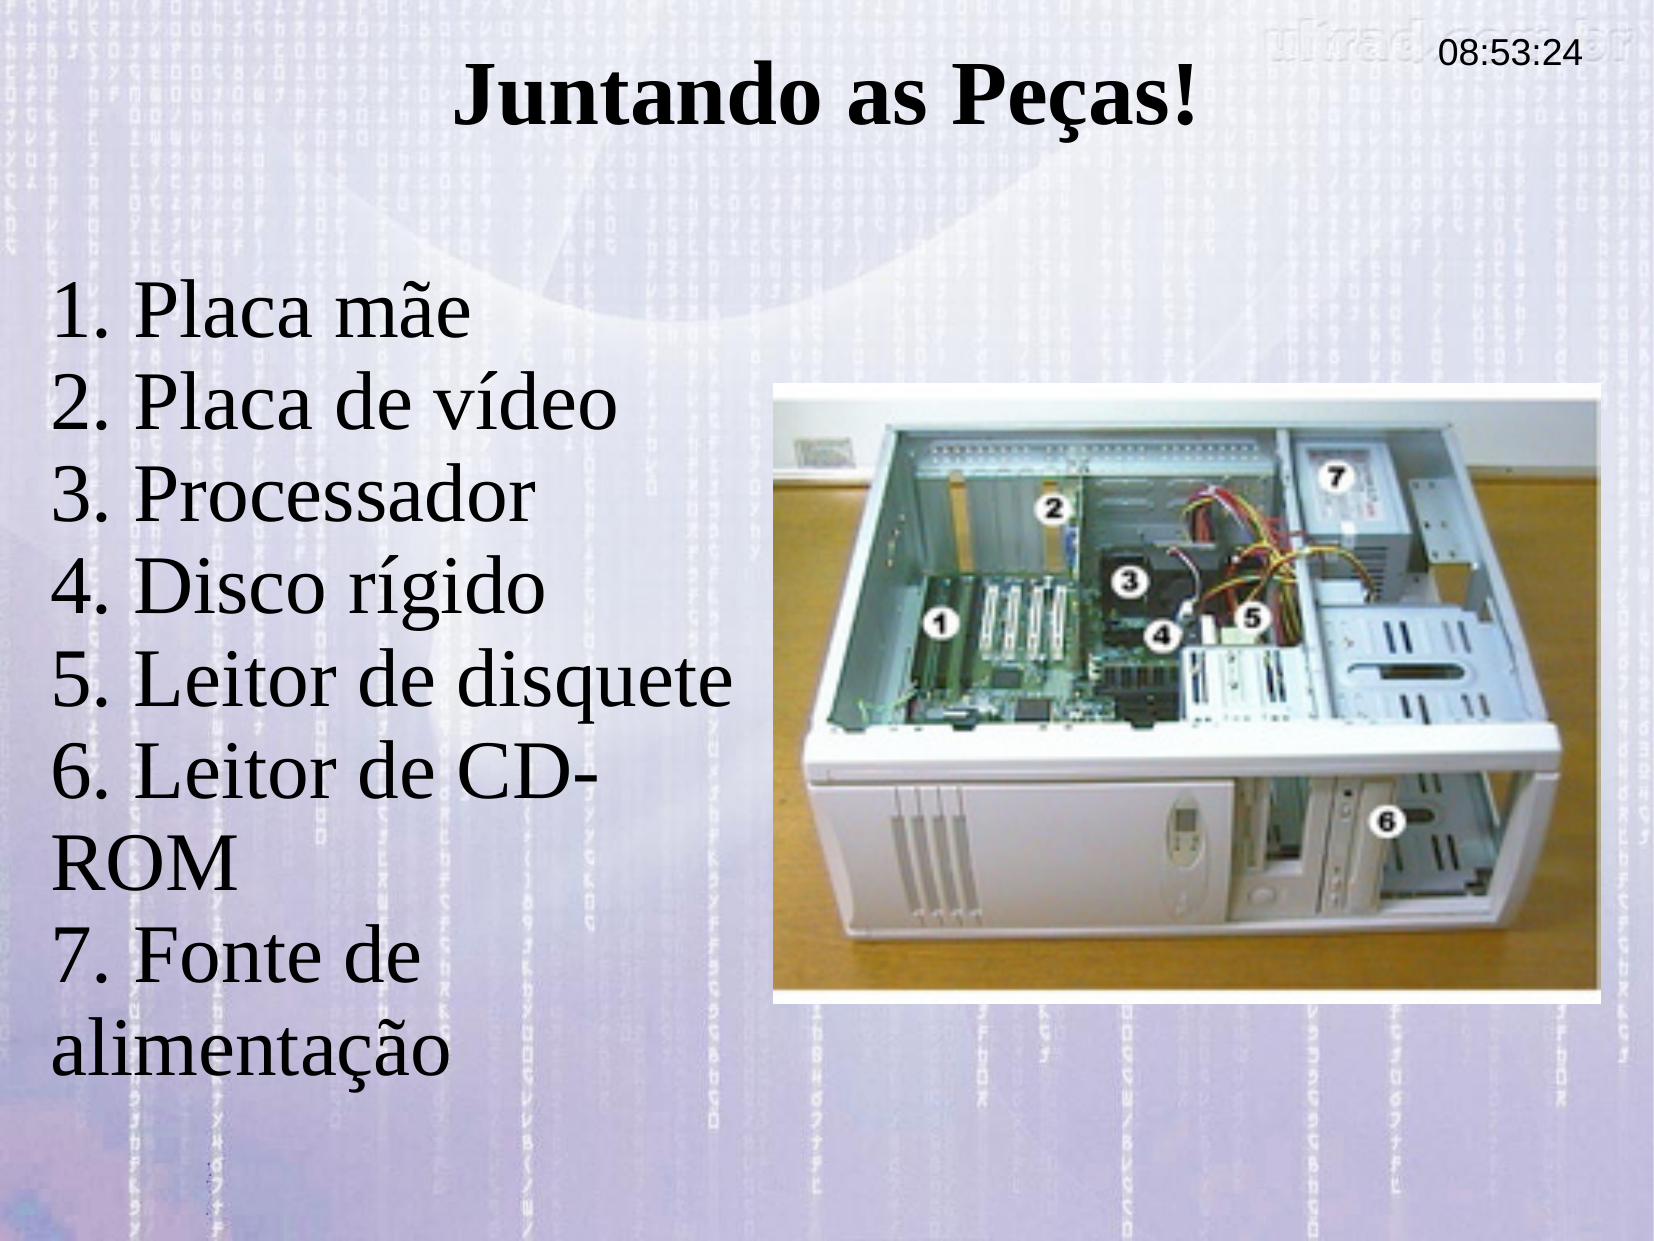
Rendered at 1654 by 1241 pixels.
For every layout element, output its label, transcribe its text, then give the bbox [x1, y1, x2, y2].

text_box 09:59:01 [1423, 23, 1631, 94]
text_box 1. Placa mãe 2. Placa de vídeo 3. Processador 4. Disco rígido 5. Leitor de disquete 6. Leitor de CD-ROM 7. Fonte de alimentação [35, 255, 774, 1176]
text_box Juntando as Peças! [29, 35, 1625, 171]
picture [0, 0, 1654, 1241]
